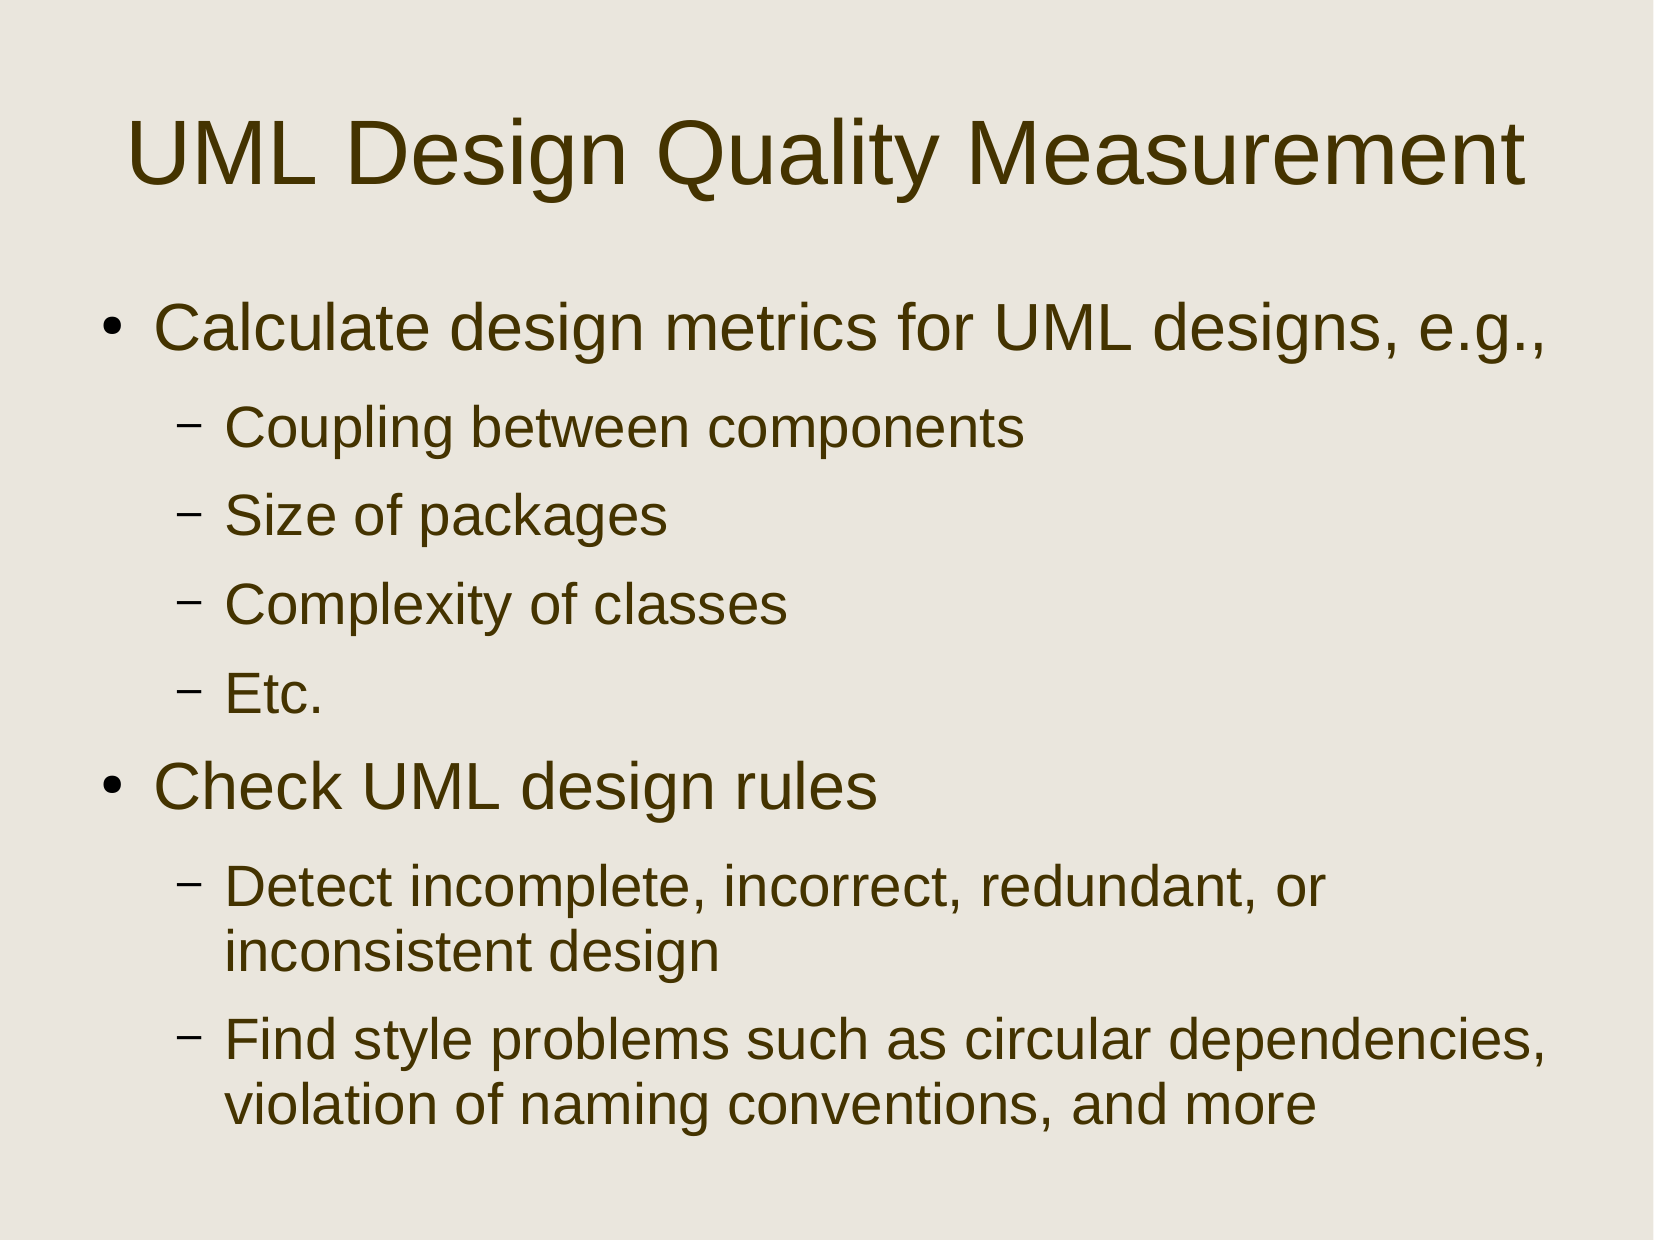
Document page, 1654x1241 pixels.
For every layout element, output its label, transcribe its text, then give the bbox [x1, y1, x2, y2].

list Calculate design metrics for UML designs, e.g., Coupling between components Size of packages Complexity of classes Etc. Check UML design rules Detect incomplete, incorrect, redundant, or inconsistent design Find style problems such as circular dependencies, violation of naming conventions, and more [82, 290, 1571, 1136]
title UML Design Quality Measurement [82, 49, 1571, 257]
